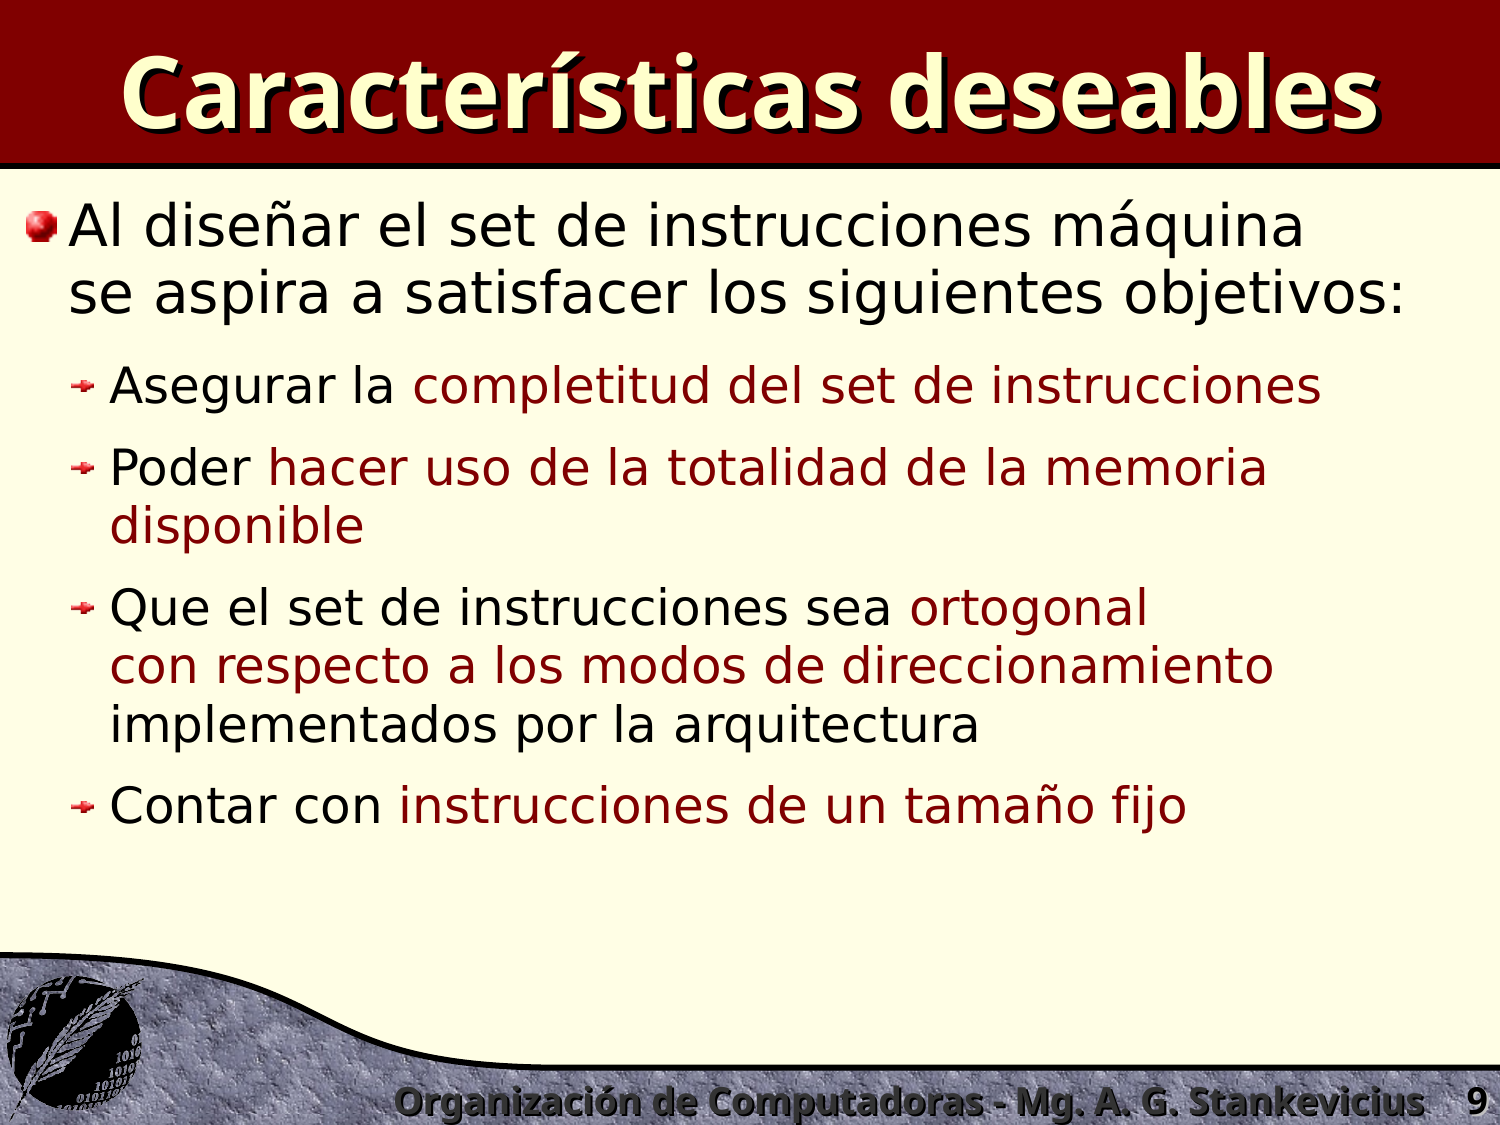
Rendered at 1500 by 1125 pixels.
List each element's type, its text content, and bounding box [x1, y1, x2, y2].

title Características deseables [15, 5, 1485, 160]
picture [448, 1100, 455, 1110]
picture [802, 1100, 806, 1110]
list Al diseñar el set de instrucciones máquina se aspira a satisfacer los siguientes objetivos: Asegurar la completitud del set de instrucciones Poder hacer uso de la totalidad de la memoria disponible Que el set de instrucciones sea ortogonal con respecto a los modos de direccionamiento implementados por la arquitectura Contar con instrucciones de un tamaño fijo [11, 192, 1486, 935]
picture [0, 959, 1500, 1125]
picture [1058, 1100, 1065, 1110]
